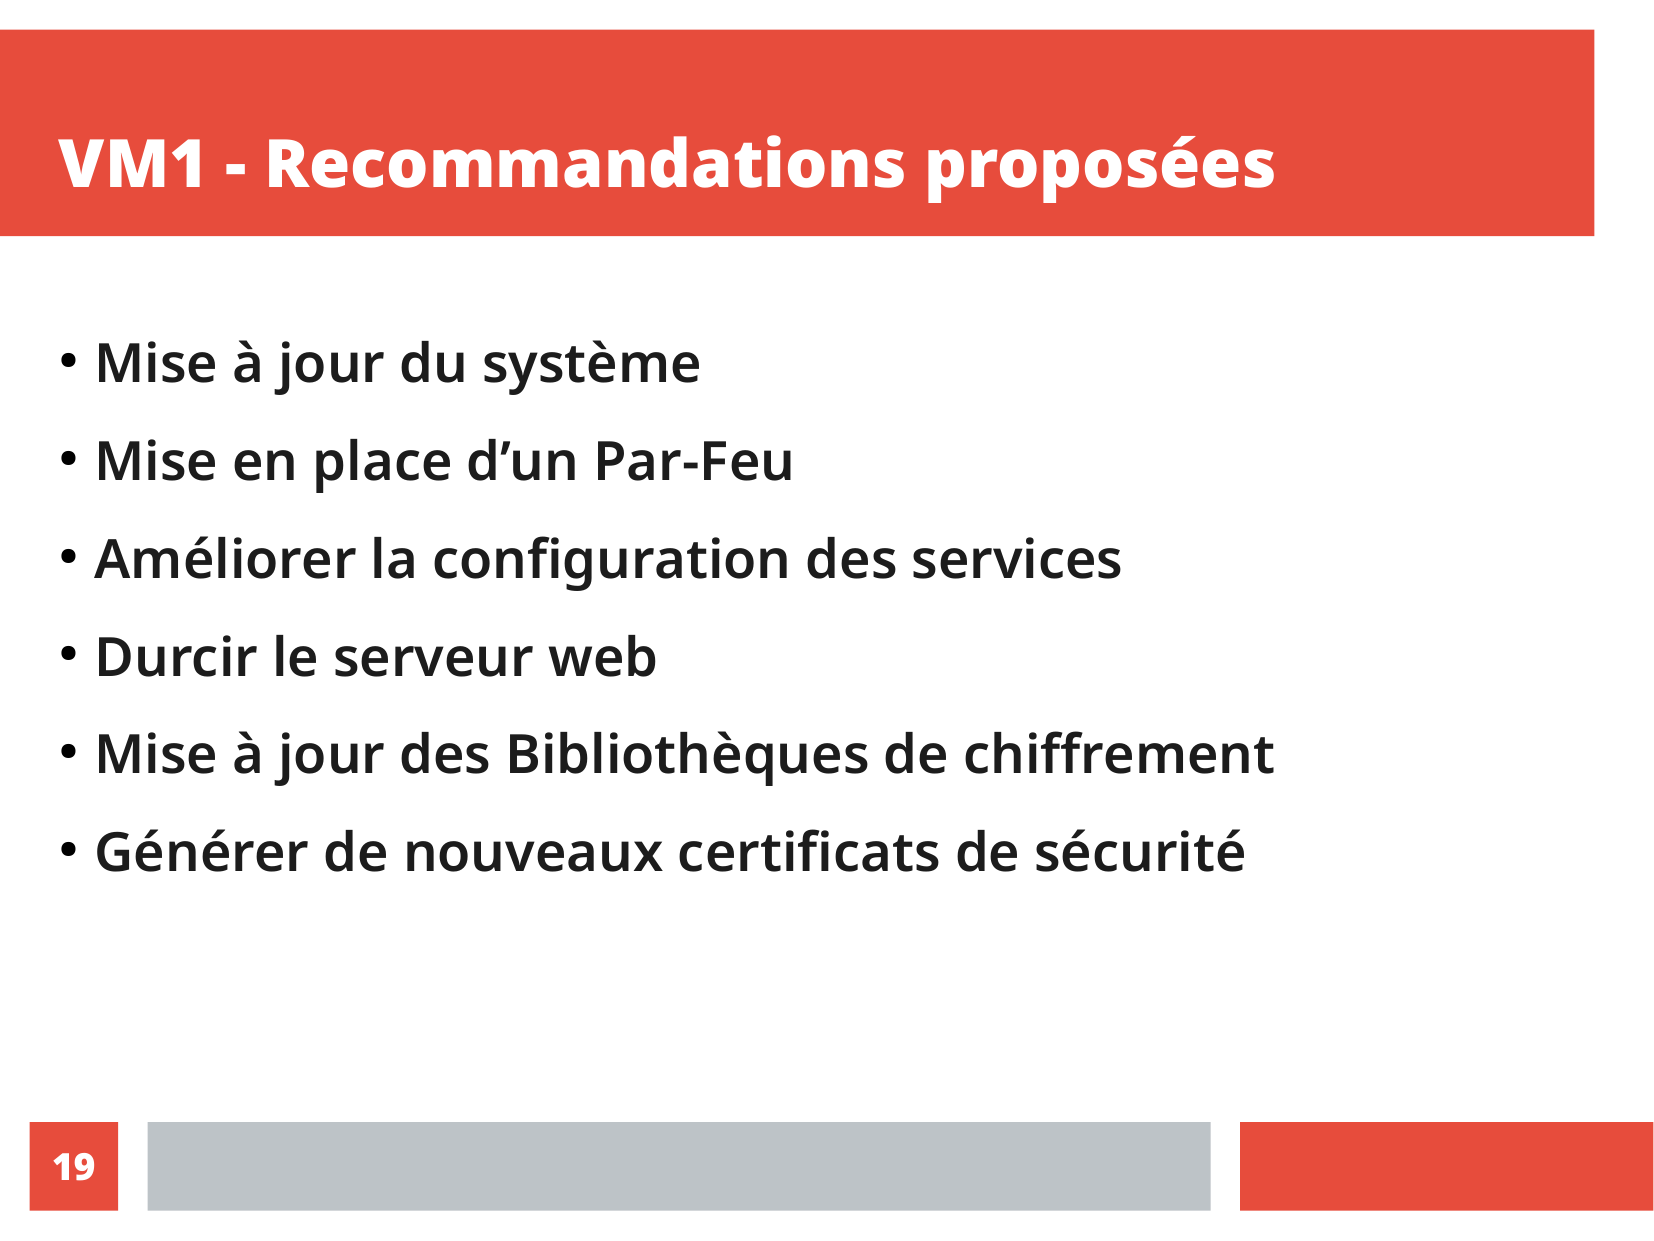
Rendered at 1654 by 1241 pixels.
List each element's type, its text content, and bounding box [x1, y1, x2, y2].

title VM1 - Recommandations proposées [59, 59, 1595, 207]
list Mise à jour du système Mise en place d’un Par-Feu Améliorer la configuration des services Durcir le serveur web Mise à jour des Bibliothèques de chiffrement Générer de nouveaux certificats de sécurité [59, 324, 1565, 1093]
